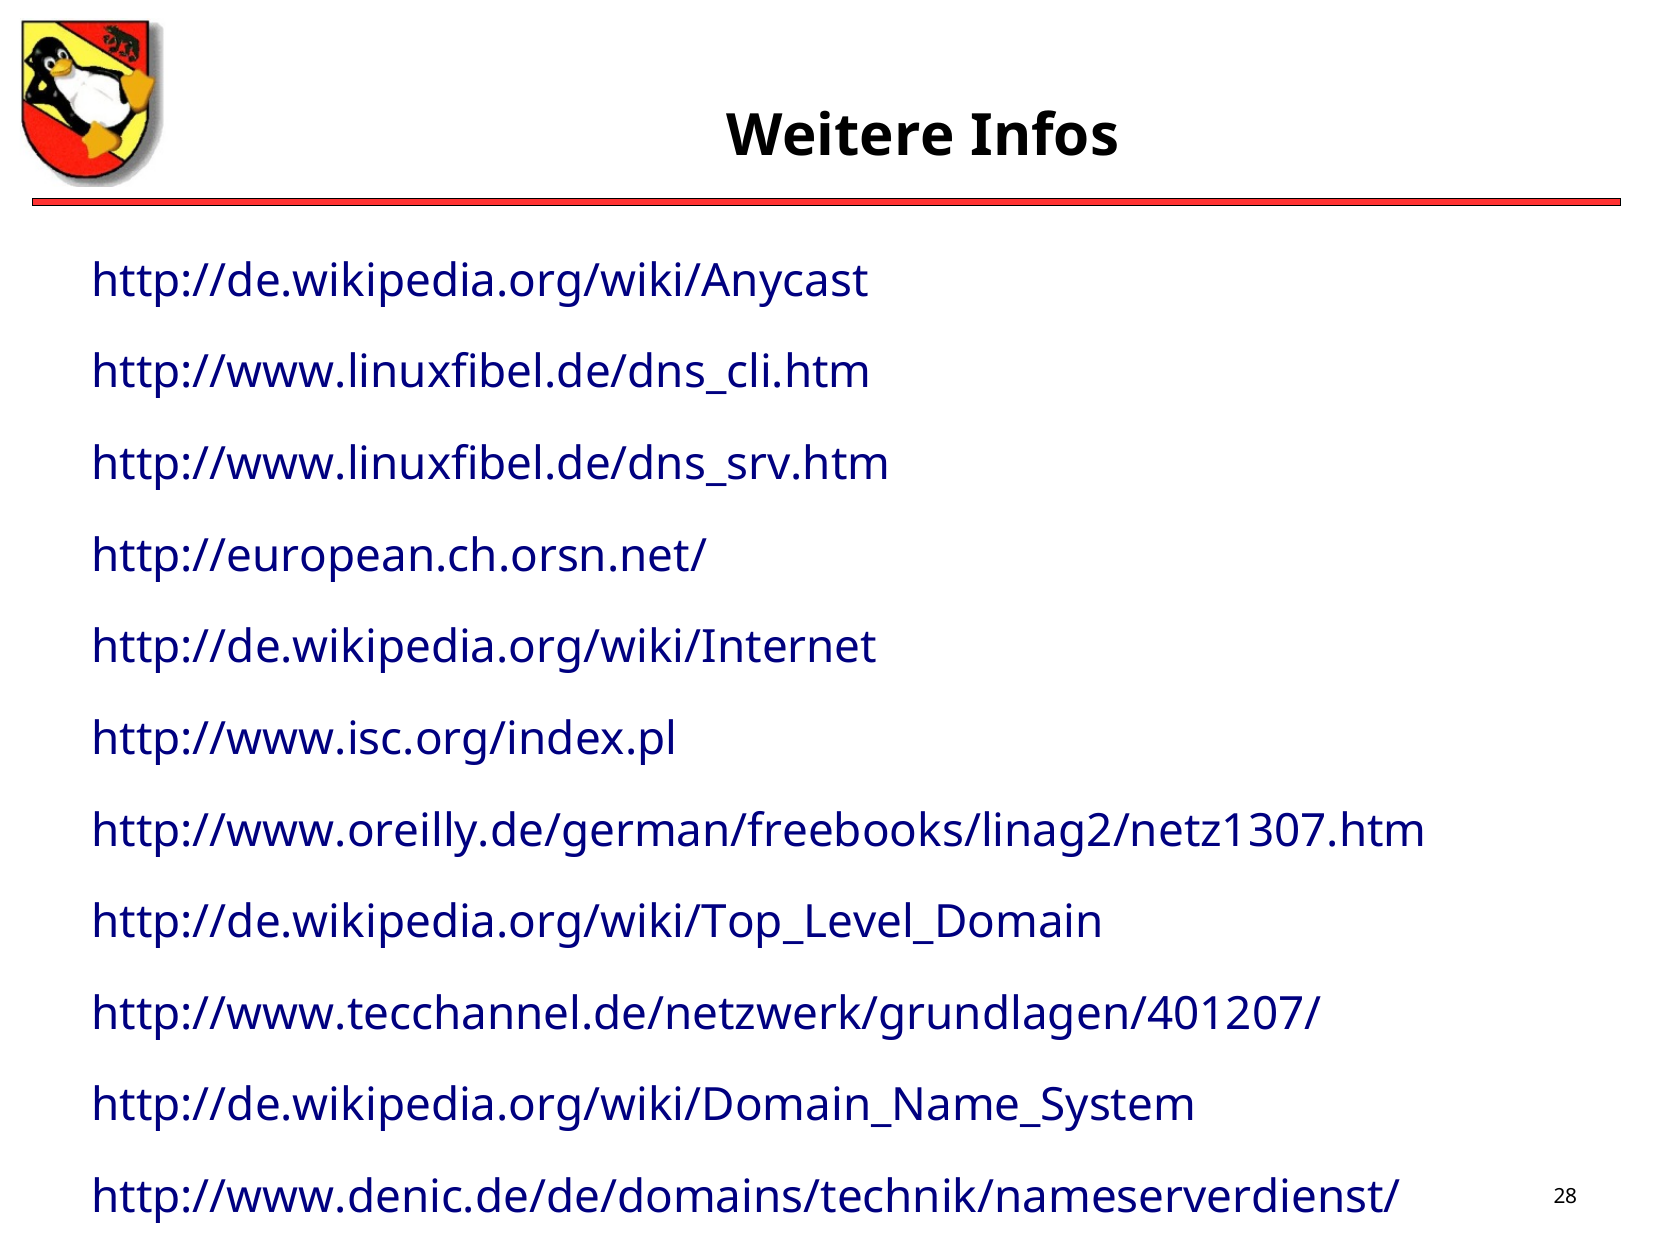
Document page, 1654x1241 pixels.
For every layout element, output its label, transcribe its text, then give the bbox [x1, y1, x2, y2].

title Weitere Infos [250, 88, 1595, 178]
picture [19, 18, 168, 187]
list http://de.wikipedia.org/wiki/Anycast http://www.linuxfibel.de/dns_cli.htm http://www.linuxfibel.de/dns_srv.htm http://european.ch.orsn.net/ http://de.wikipedia.org/wiki/Internet http://www.isc.org/index.pl http://www.oreilly.de/german/freebooks/linag2/netz1307.htm http://de.wikipedia.org/wiki/Top_Level_Domain http://www.tecchannel.de/netzwerk/grundlagen/401207/ http://de.wikipedia.org/wiki/Domain_Name_System http://www.denic.de/de/domains/technik/nameserverdienst/ [73, 247, 1610, 1152]
